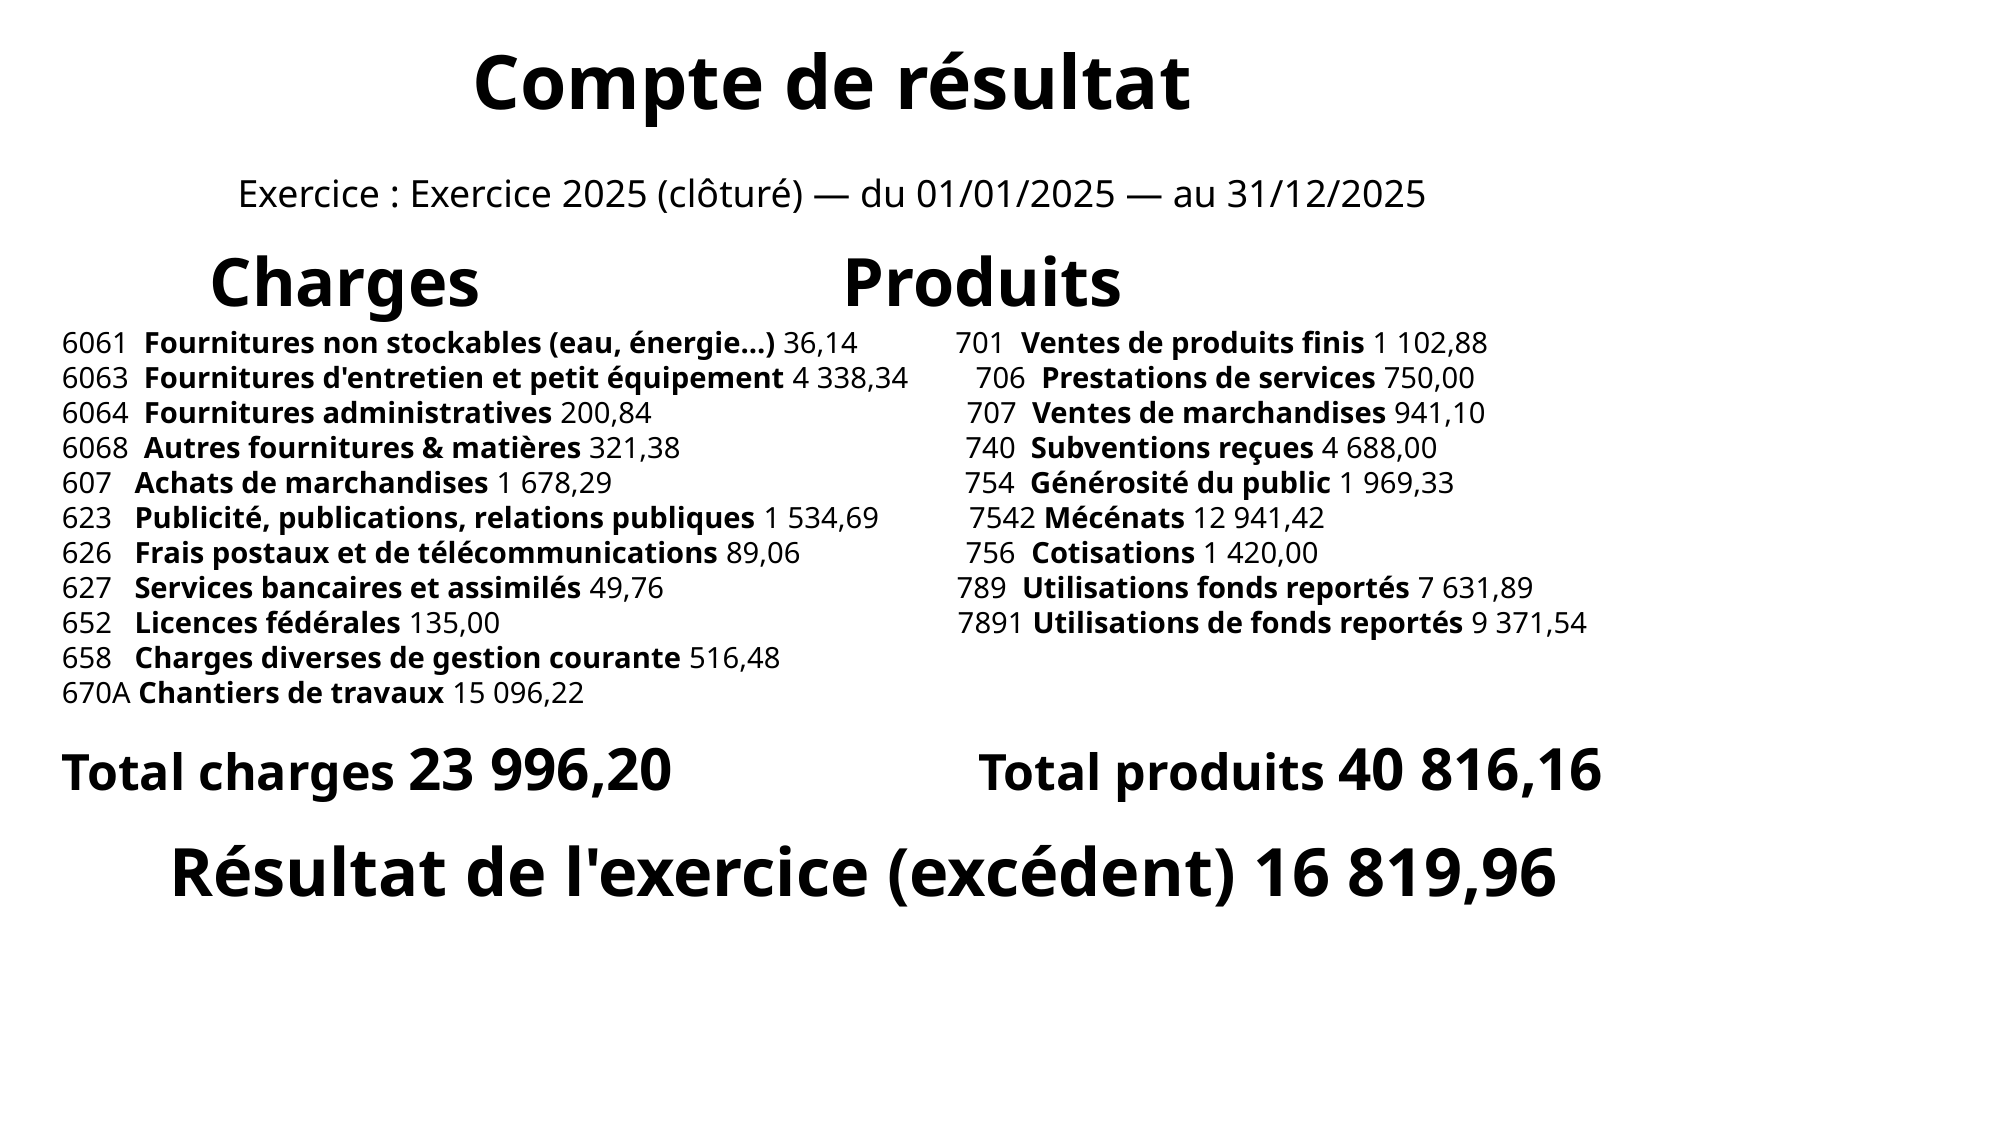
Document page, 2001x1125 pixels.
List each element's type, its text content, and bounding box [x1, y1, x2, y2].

text_box Compte de résultat Exercice : Exercice 2025 (clôturé) — du 01/01/2025 — au 31/12/2025 Charges Produits 6061 Fournitures non stockables (eau, énergie...) 36,14 701 Ventes de produits finis 1 102,88 6063 Fournitures d'entretien et petit équipement 4 338,34 706 Prestations de services 750,00 6064 Fournitures administratives 200,84 707 Ventes de marchandises 941,10 6068 Autres fournitures & matières 321,38 740 Subventions reçues 4 688,00 607 Achats de marchandises 1 678,29 754 Générosité du public 1 969,33 623 Publicité, publications, relations publiques 1 534,69 7542 Mécénats 12 941,42 626 Frais postaux et de télécommunications 89,06 756 Cotisations 1 420,00 627 Services bancaires et assimilés 49,76 789 Utilisations fonds reportés 7 631,89 652 Licences fédérales 135,00 7891 Utilisations de fonds reportés 9 371,54 658 Charges diverses de gestion courante 516,48 670A Chantiers de travaux 15 096,22 Total charges 23 996,20 Total produits 40 816,16 Résultat de l'exercice (excédent) 16 819,96 [46, 27, 1913, 1125]
